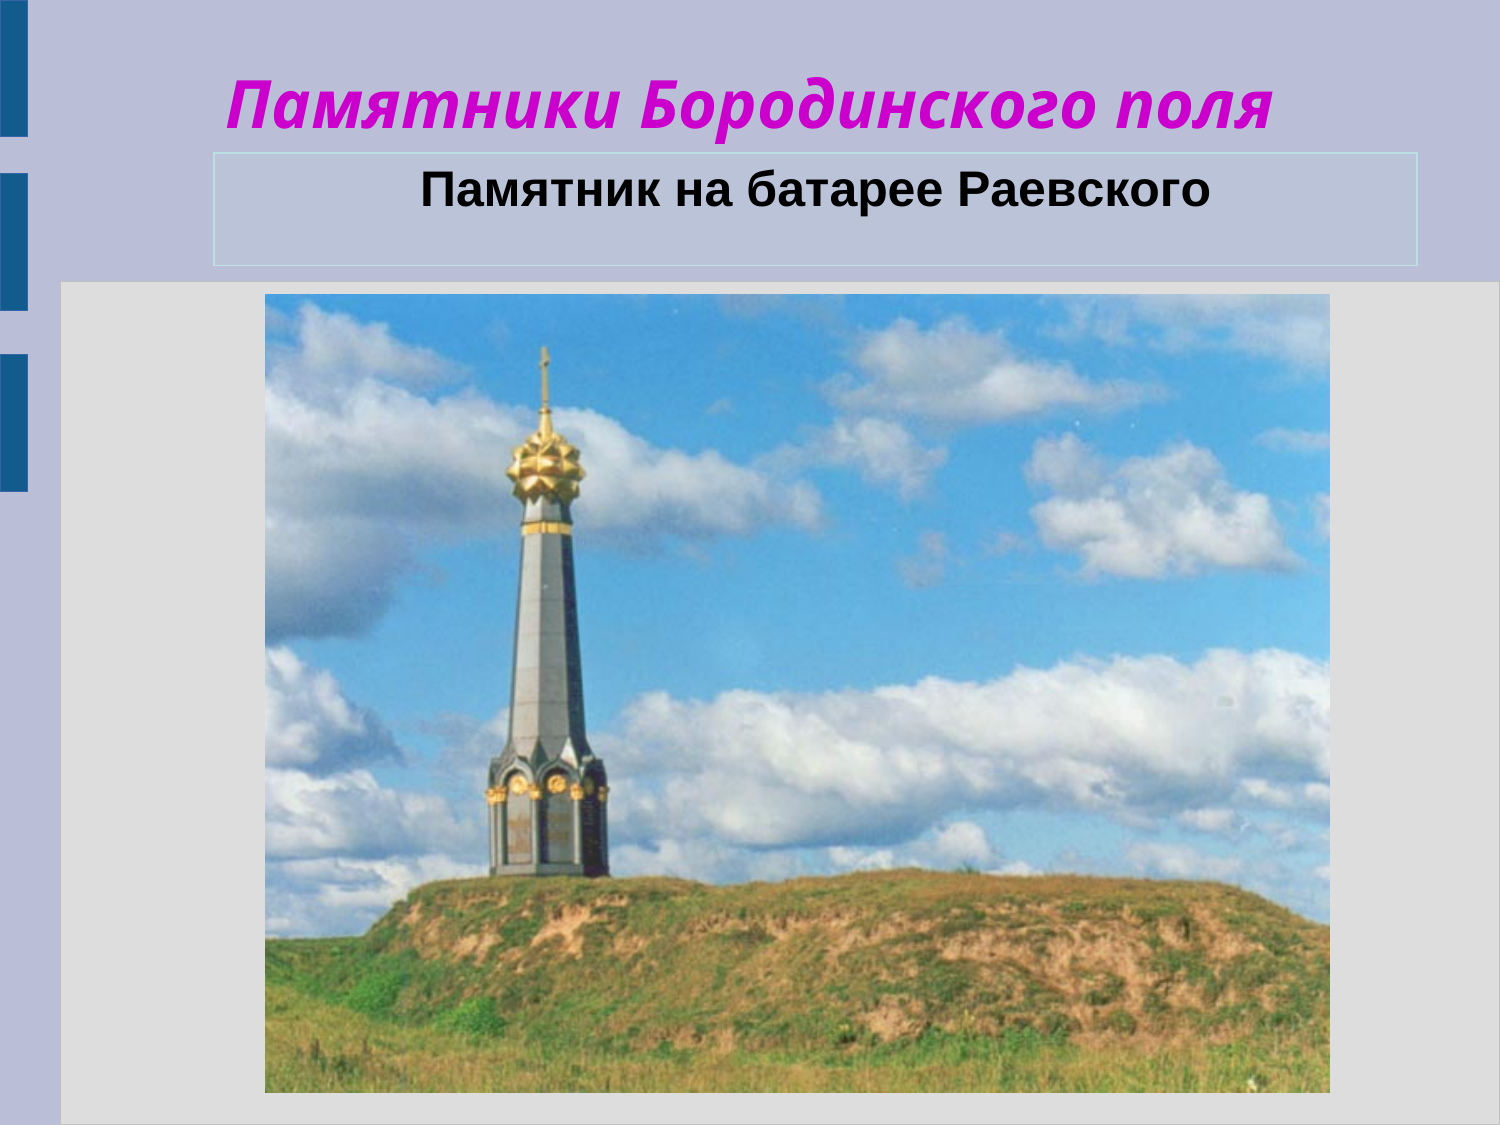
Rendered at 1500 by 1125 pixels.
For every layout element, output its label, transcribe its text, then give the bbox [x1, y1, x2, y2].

title Памятники Бородинского поля [75, 45, 1426, 161]
picture [265, 294, 1330, 1093]
text_box Памятник на батарее Раевского [214, 153, 1418, 266]
